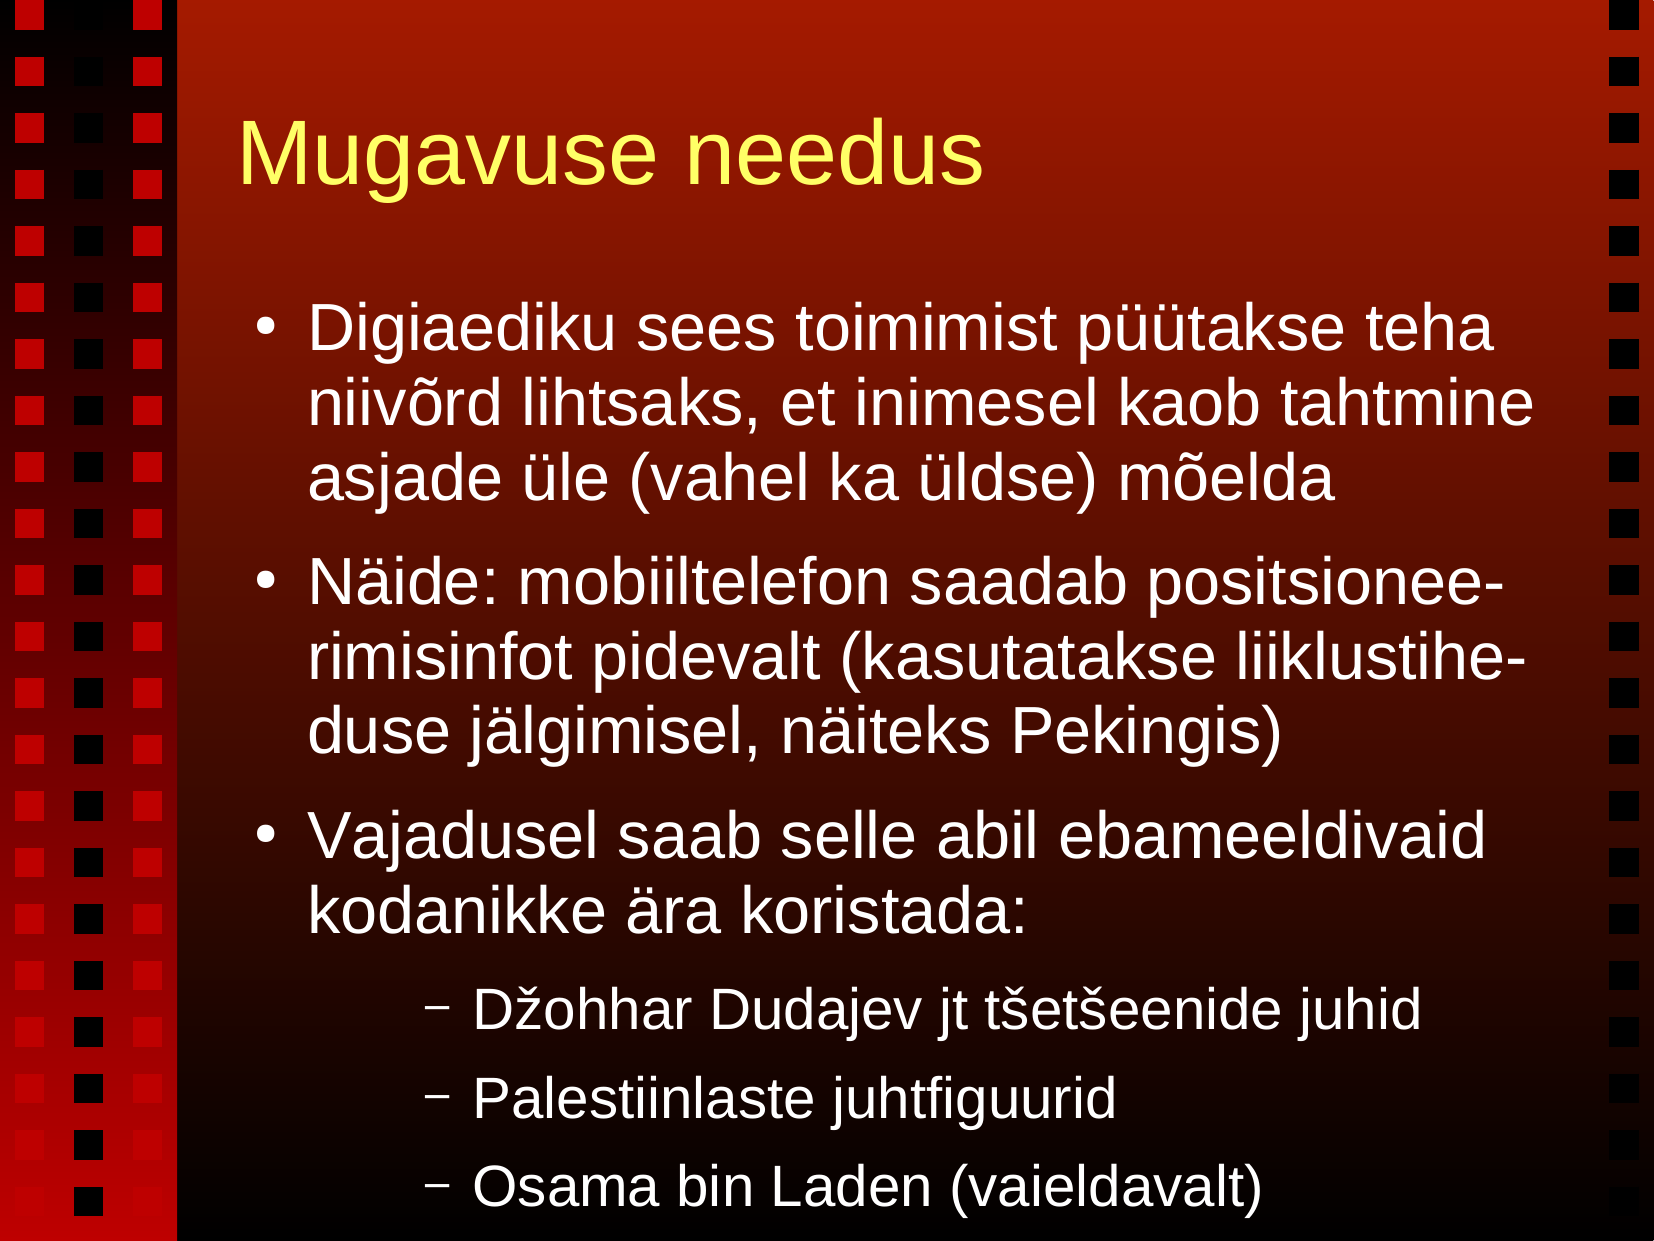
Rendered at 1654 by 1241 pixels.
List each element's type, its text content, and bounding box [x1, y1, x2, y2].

title Mugavuse needus [236, 49, 1571, 257]
list Digiaediku sees toimimist püütakse teha niivõrd lihtsaks, et inimesel kaob tahtmine asjade üle (vahel ka üldse) mõelda Näide: mobiiltelefon saadab positsionee-rimisinfot pidevalt (kasutatakse liiklustihe-duse jälgimisel, näiteks Pekingis) Vajadusel saab selle abil ebameeldivaid kodanikke ära koristada: Džohhar Dudajev jt tšetšeenide juhid Palestiinlaste juhtfiguurid Osama bin Laden (vaieldavalt) [236, 290, 1571, 1220]
